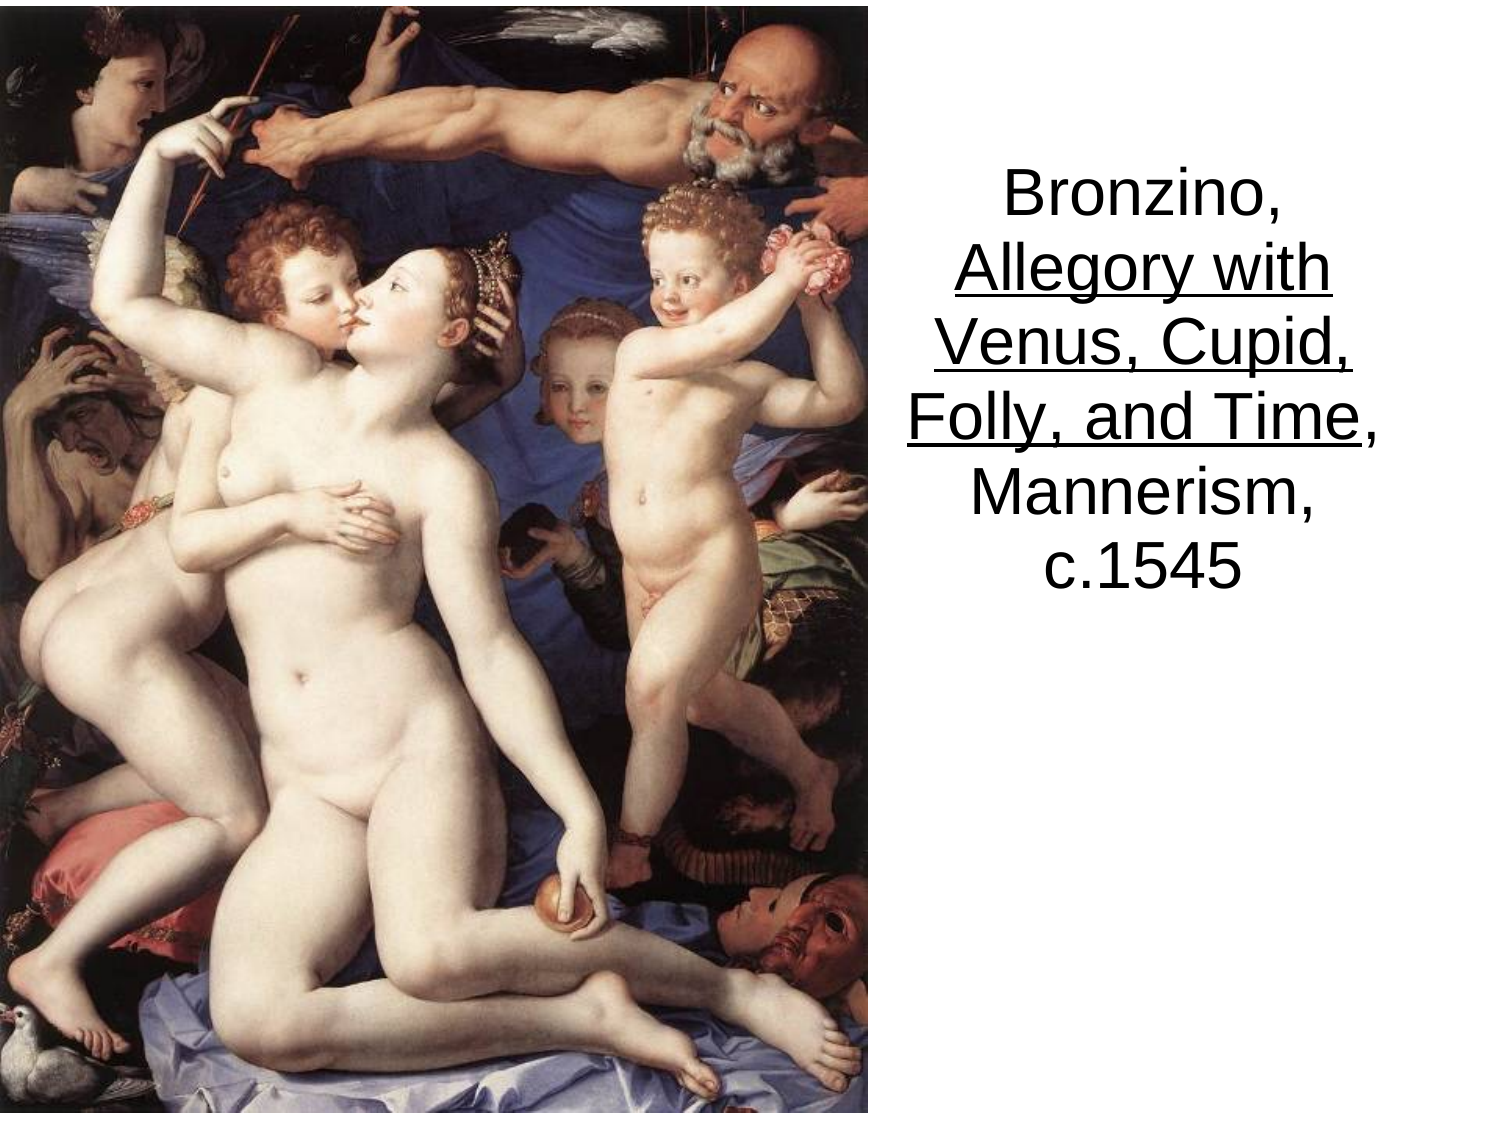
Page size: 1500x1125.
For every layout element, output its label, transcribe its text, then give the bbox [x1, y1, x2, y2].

title Bronzino, Allegory with Venus, Cupid, Folly, and Time, Mannerism, c.1545 [868, 45, 1425, 713]
picture [0, 6, 868, 1113]
